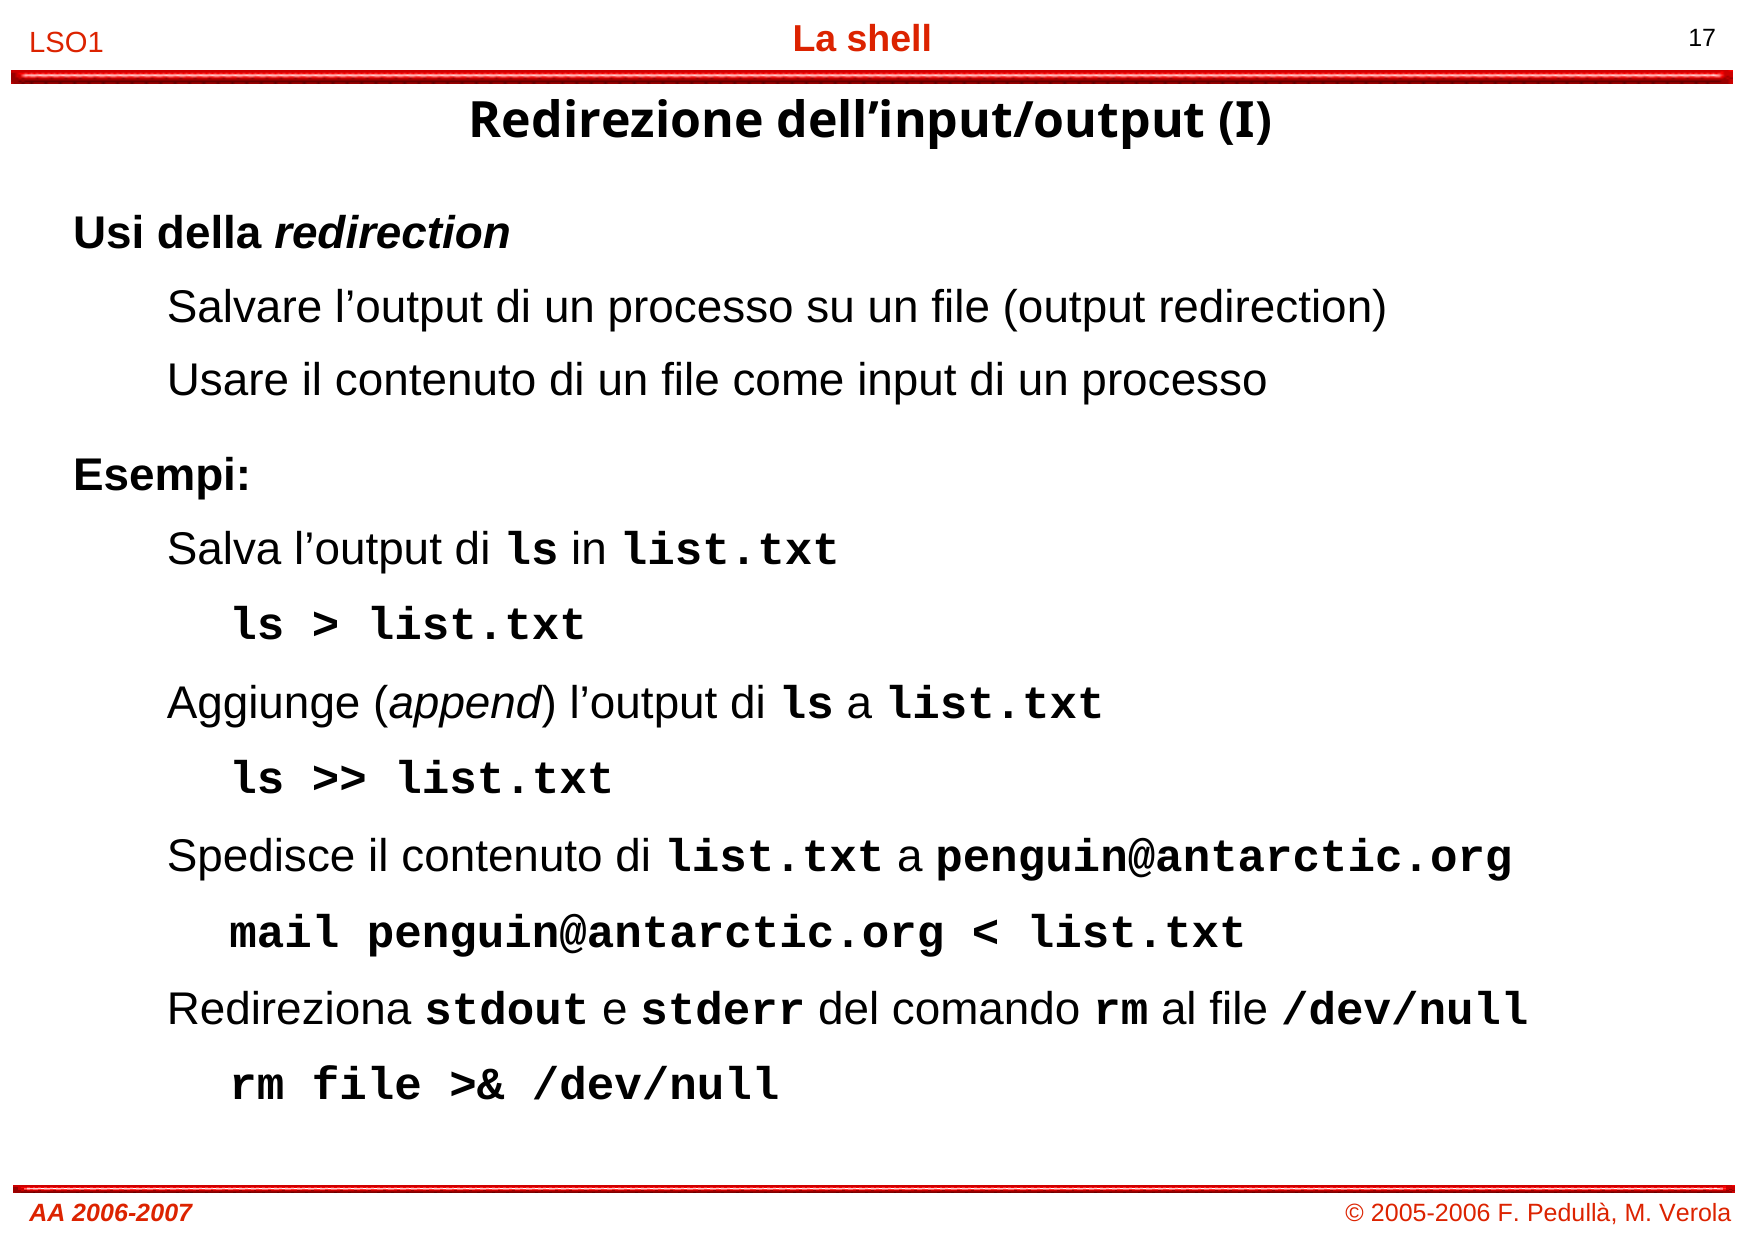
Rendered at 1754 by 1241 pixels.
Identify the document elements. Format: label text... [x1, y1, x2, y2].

title Redirezione dell’input/output (I) [435, 72, 1306, 168]
list Usi della redirection Salvare l’output di un processo su un file (output redirection) Usare il contenuto di un file come input di un processo Esempi: Salva l’output di ls in list.txt ls > list.txt Aggiunge (append) l’output di ls a list.txt ls >> list.txt Spedisce il contenuto di list.txt a penguin@antarctic.org mail penguin@antarctic.org < list.txt Redireziona stdout e stderr del comando rm al file /dev/null rm file >& /dev/null [58, 196, 1696, 1147]
picture [13, 1185, 1735, 1193]
picture [11, 70, 1733, 84]
